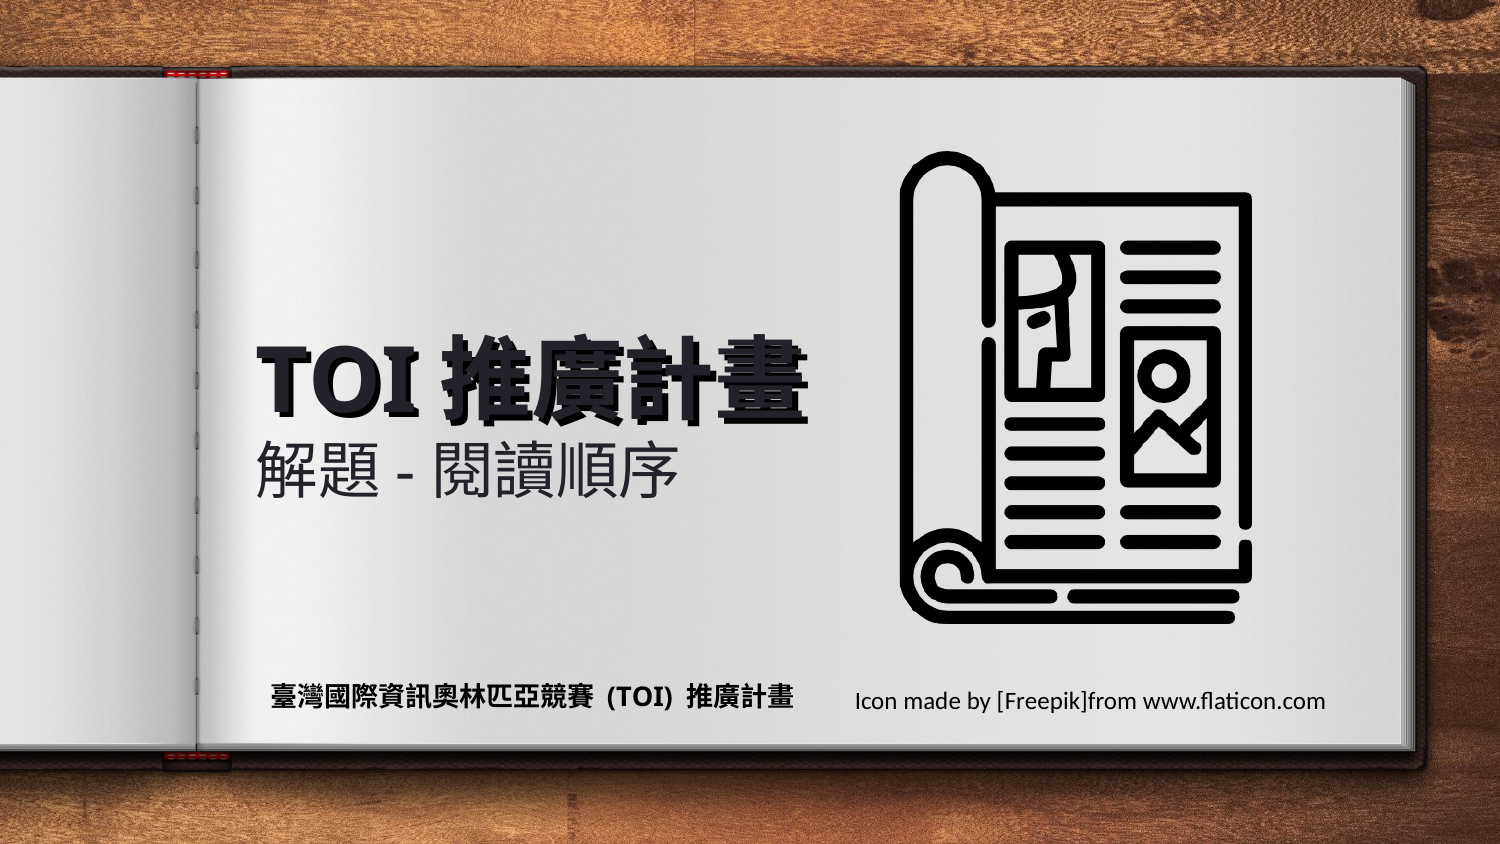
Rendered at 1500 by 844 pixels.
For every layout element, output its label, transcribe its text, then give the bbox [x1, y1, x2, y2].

text_box Icon made by [Freepik]from www.flaticon.com [840, 677, 1364, 722]
picture [839, 151, 1312, 624]
title TOI推廣計畫 解題-閱讀順序 [240, 262, 839, 565]
